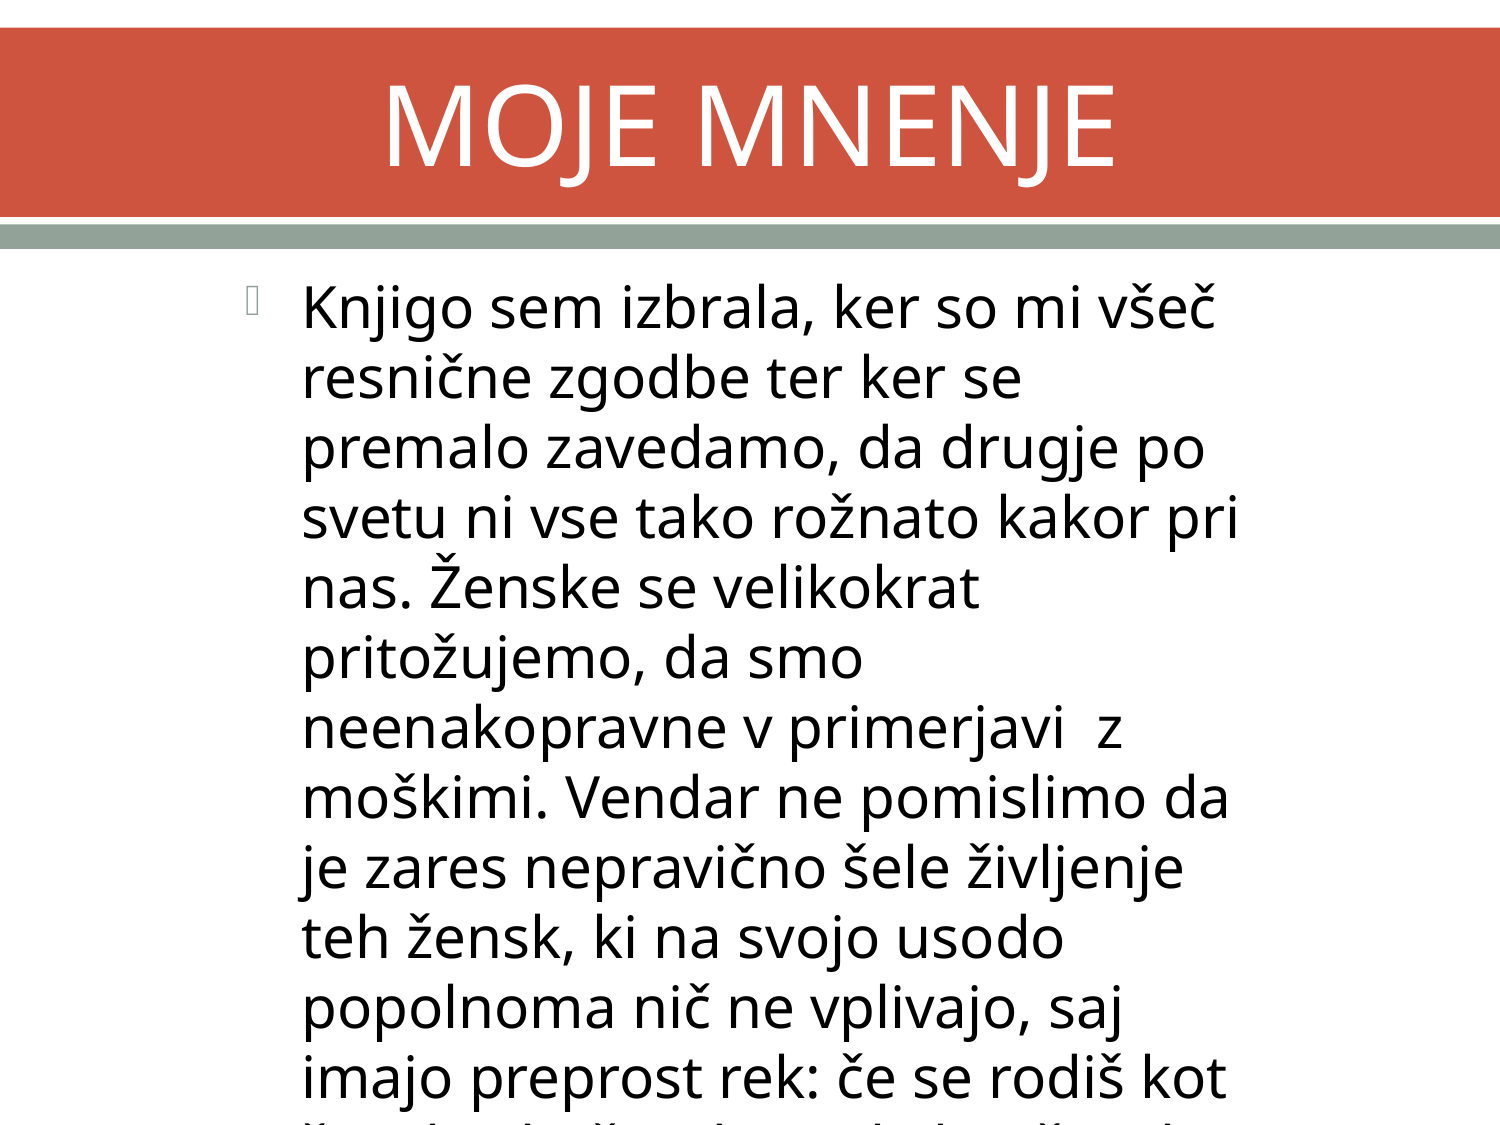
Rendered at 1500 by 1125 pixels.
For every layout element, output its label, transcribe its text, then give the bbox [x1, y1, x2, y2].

title MOJE MNENJE [75, 29, 1425, 213]
list Knjigo sem izbrala, ker so mi všeč resnične zgodbe ter ker se premalo zavedamo, da drugje po svetu ni vse tako rožnato kakor pri nas. Ženske se velikokrat pritožujemo, da smo neenakopravne v primerjavi z moškimi. Vendar ne pomislimo da je zares nepravično šele življenje teh žensk, ki na svojo usodo popolnoma nič ne vplivajo, saj imajo preprost rek: če se rodiš kot ženska, boš tudi trpela kot ženska v podrejenosti moškemu. [230, 262, 1282, 1083]
